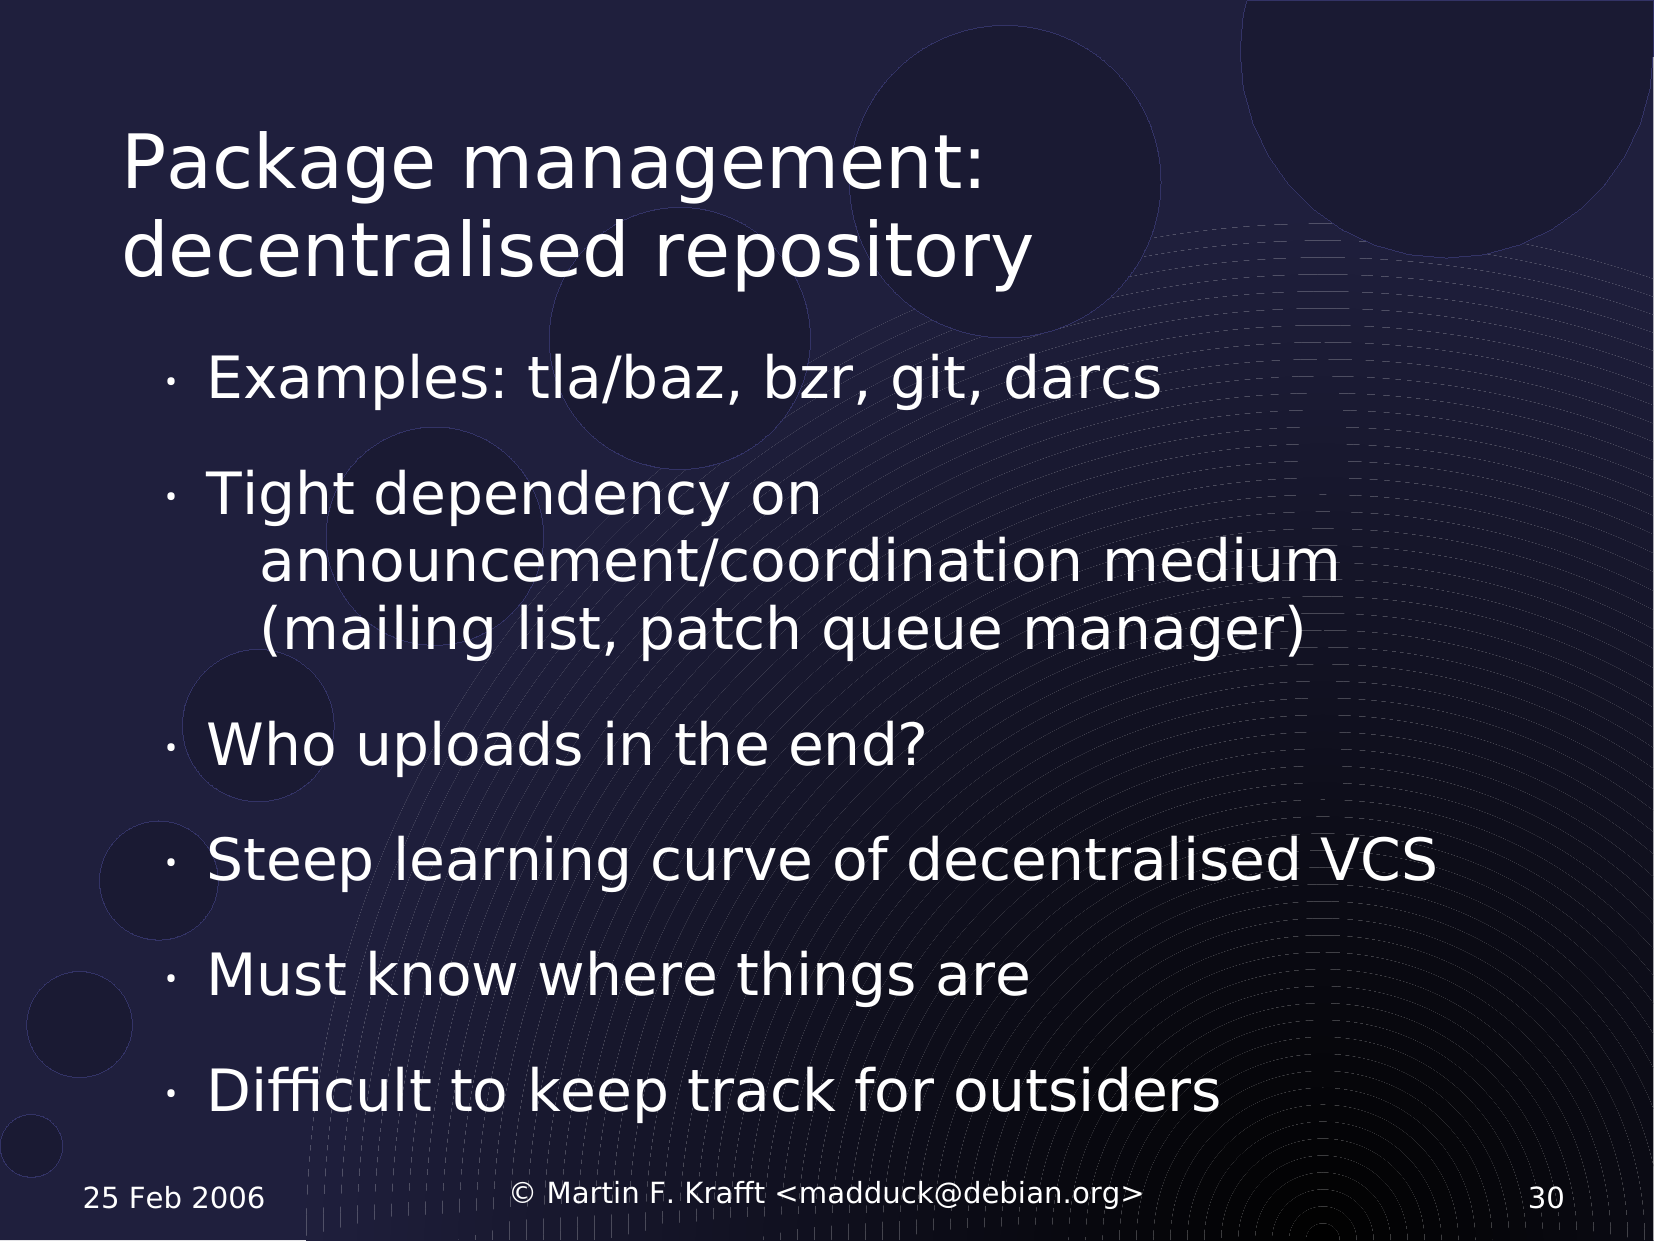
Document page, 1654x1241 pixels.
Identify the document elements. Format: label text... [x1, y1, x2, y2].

title Package management: decentralised repository [121, 102, 1534, 311]
list Examples: tla/baz, bzr, git, darcs Tight dependency on announcement/coordination medium (mailing list, patch queue manager) Who uploads in the end? Steep learning curve of decentralised VCS Must know where things are Difficult to keep track for outsiders [118, 344, 1534, 1127]
